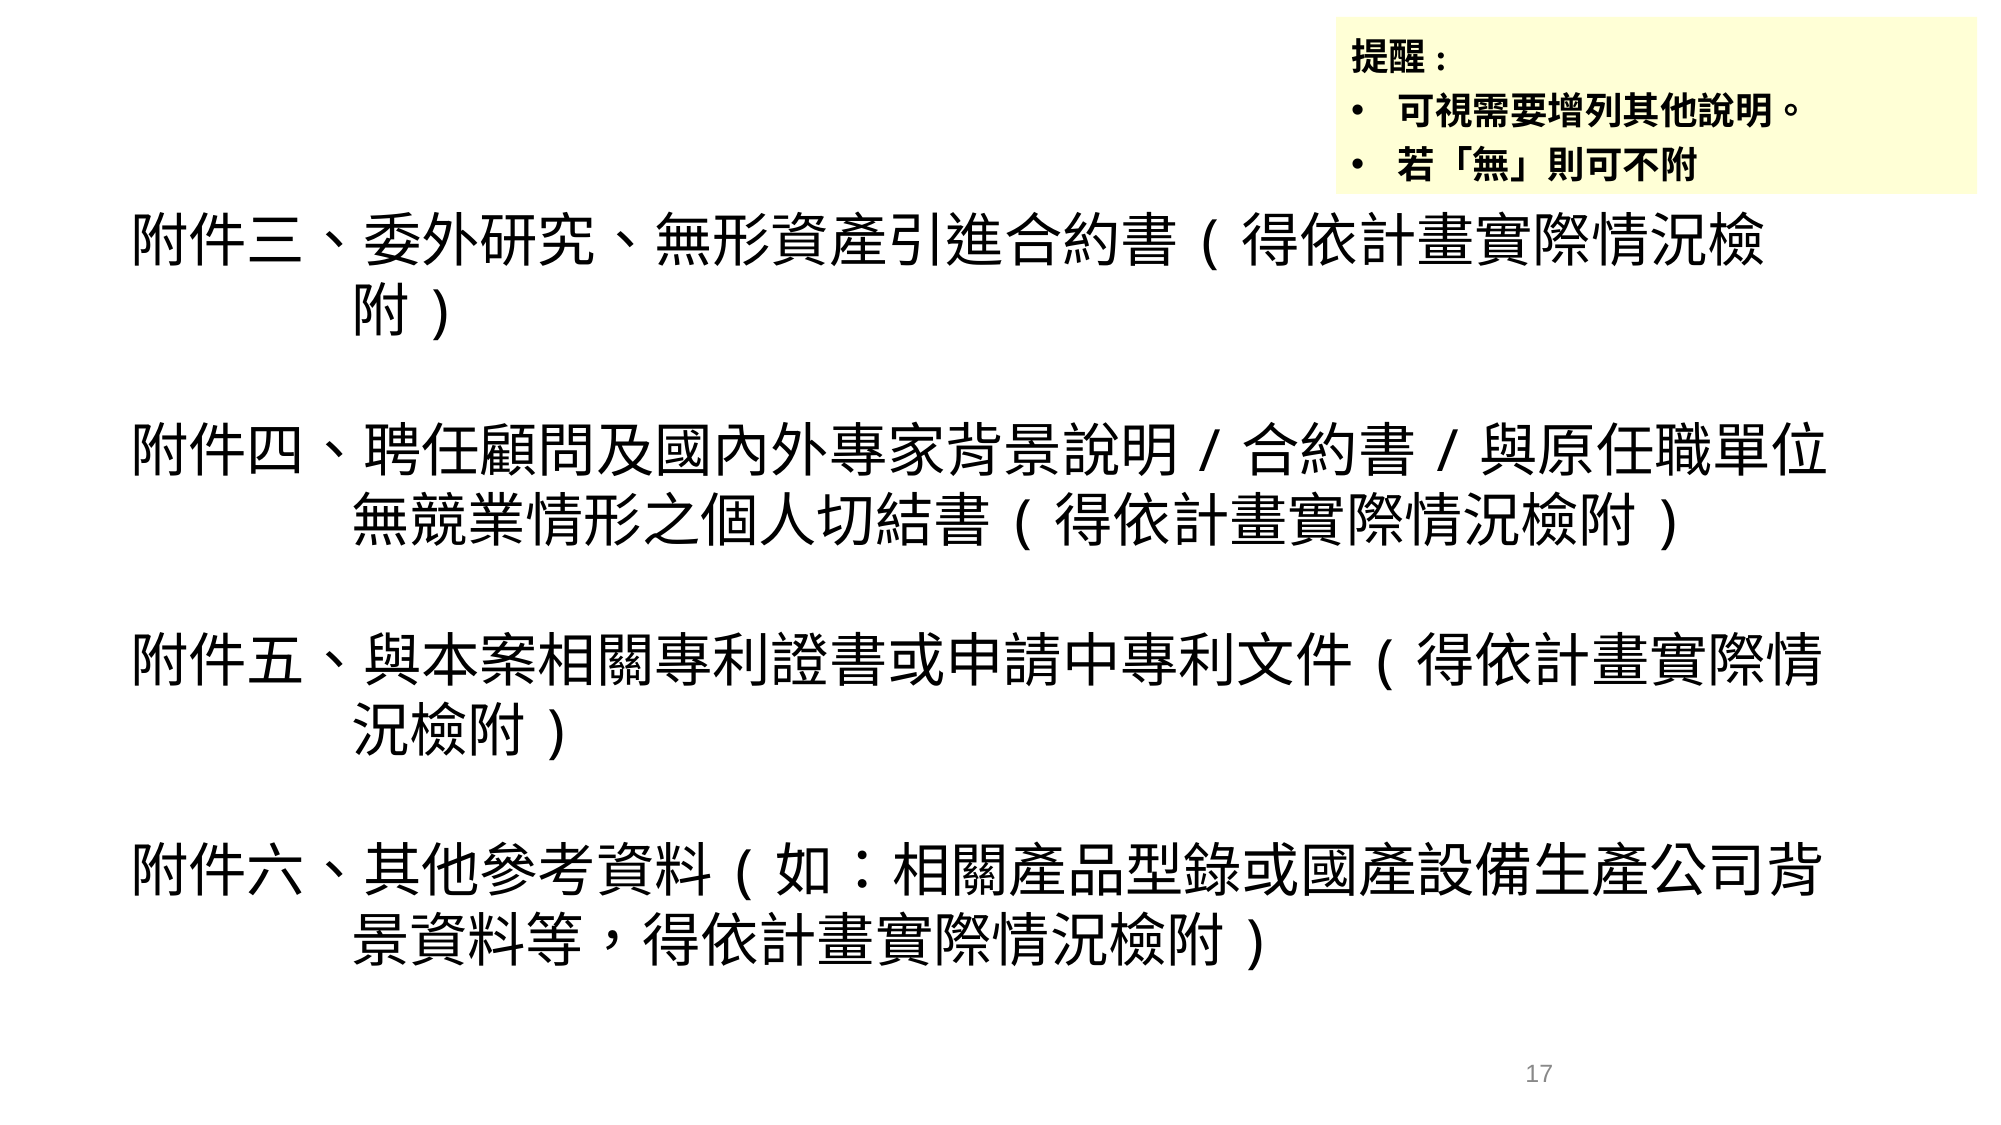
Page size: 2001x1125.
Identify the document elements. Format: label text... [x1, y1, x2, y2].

text_box 附件三、委外研究、無形資產引進合約書(得依計畫實際情況檢附) 附件四、聘任顧問及國內外專家背景說明/合約書/與原任職單位無競業情形之個人切結書(得依計畫實際情況檢附) 附件五、與本案相關專利證書或申請中專利文件(得依計畫實際情況檢附) 附件六、其他參考資料(如：相關產品型錄或國產設備生產公司背景資料等，得依計畫實際情況檢附) [115, 195, 1887, 1084]
text_box 提醒: 可視需要增列其他說明。 若「無」則可不附 [1336, 17, 1977, 194]
text_box 17 [1510, 1042, 1977, 1103]
